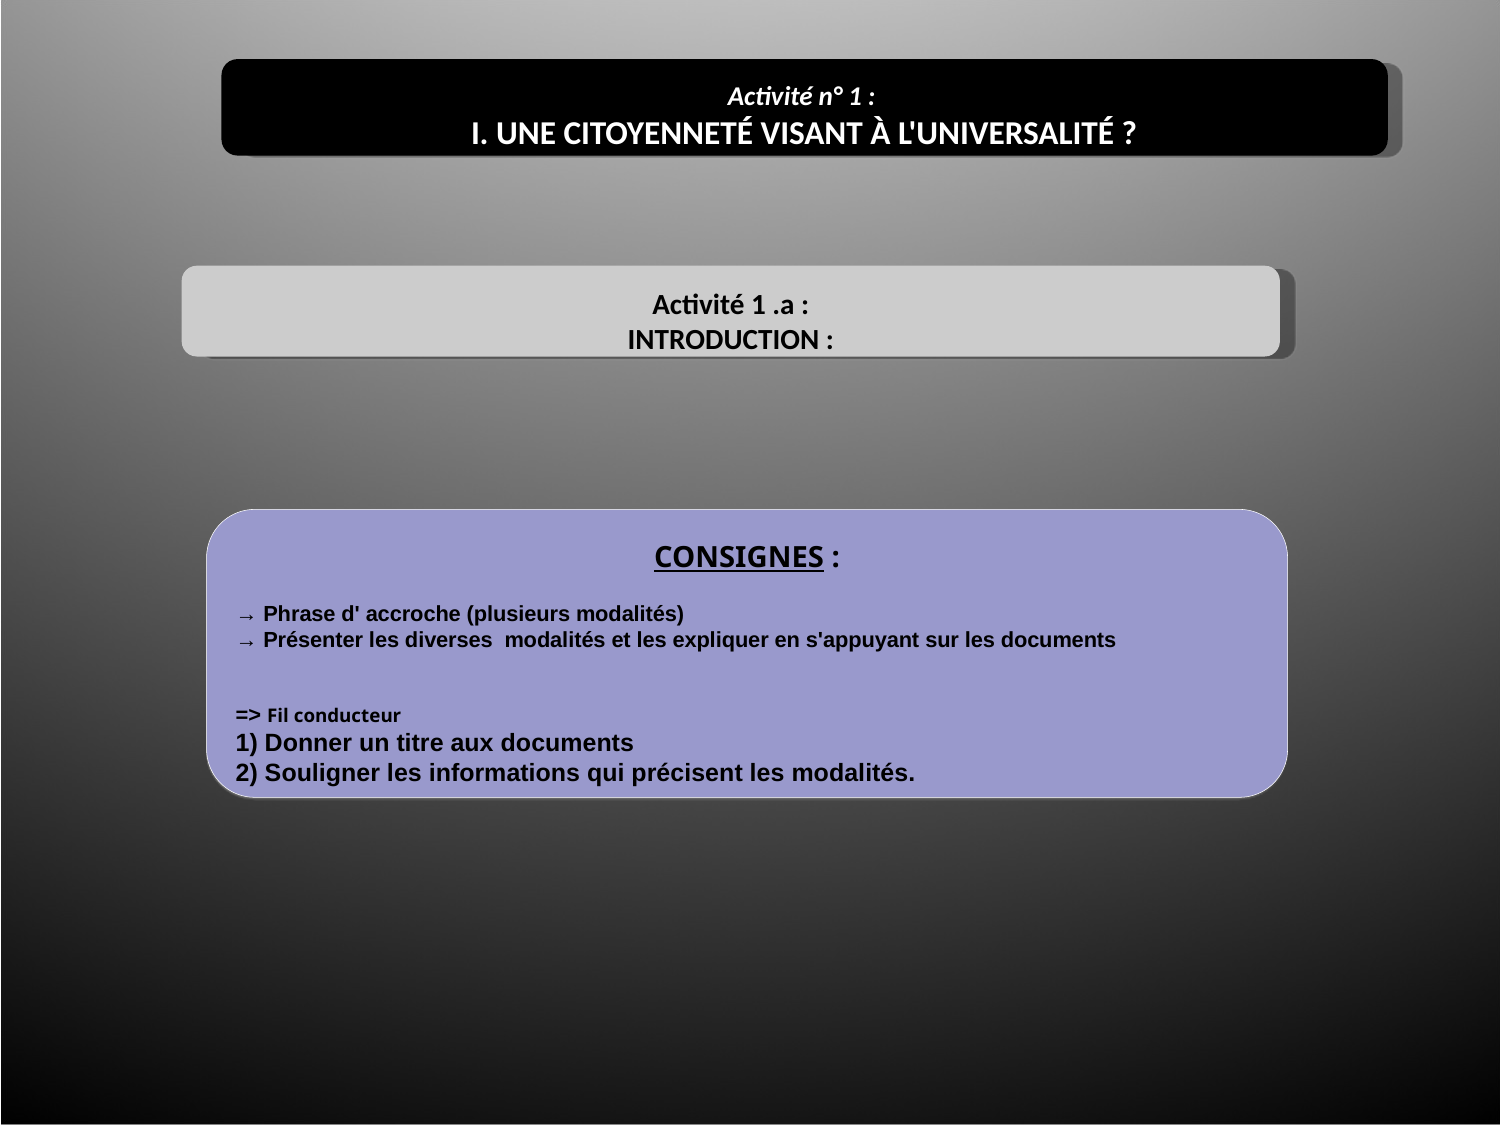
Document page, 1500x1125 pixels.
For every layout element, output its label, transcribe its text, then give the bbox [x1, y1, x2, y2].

text_box CONSIGNES : → Phrase d' accroche (plusieurs modalités) → Présenter les diverses modalités et les expliquer en s'appuyant sur les documents => Fil conducteur 1) Donner un titre aux documents 2) Souligner les informations qui précisent les modalités. [206, 509, 1288, 798]
text_box Activité 1 .a : INTRODUCTION : [181, 265, 1280, 357]
picture [0, 0, 1500, 1125]
text_box Activité n° 1 : I. UNE CITOYENNETÉ VISANT À L'UNIVERSALITÉ ? [221, 59, 1388, 156]
